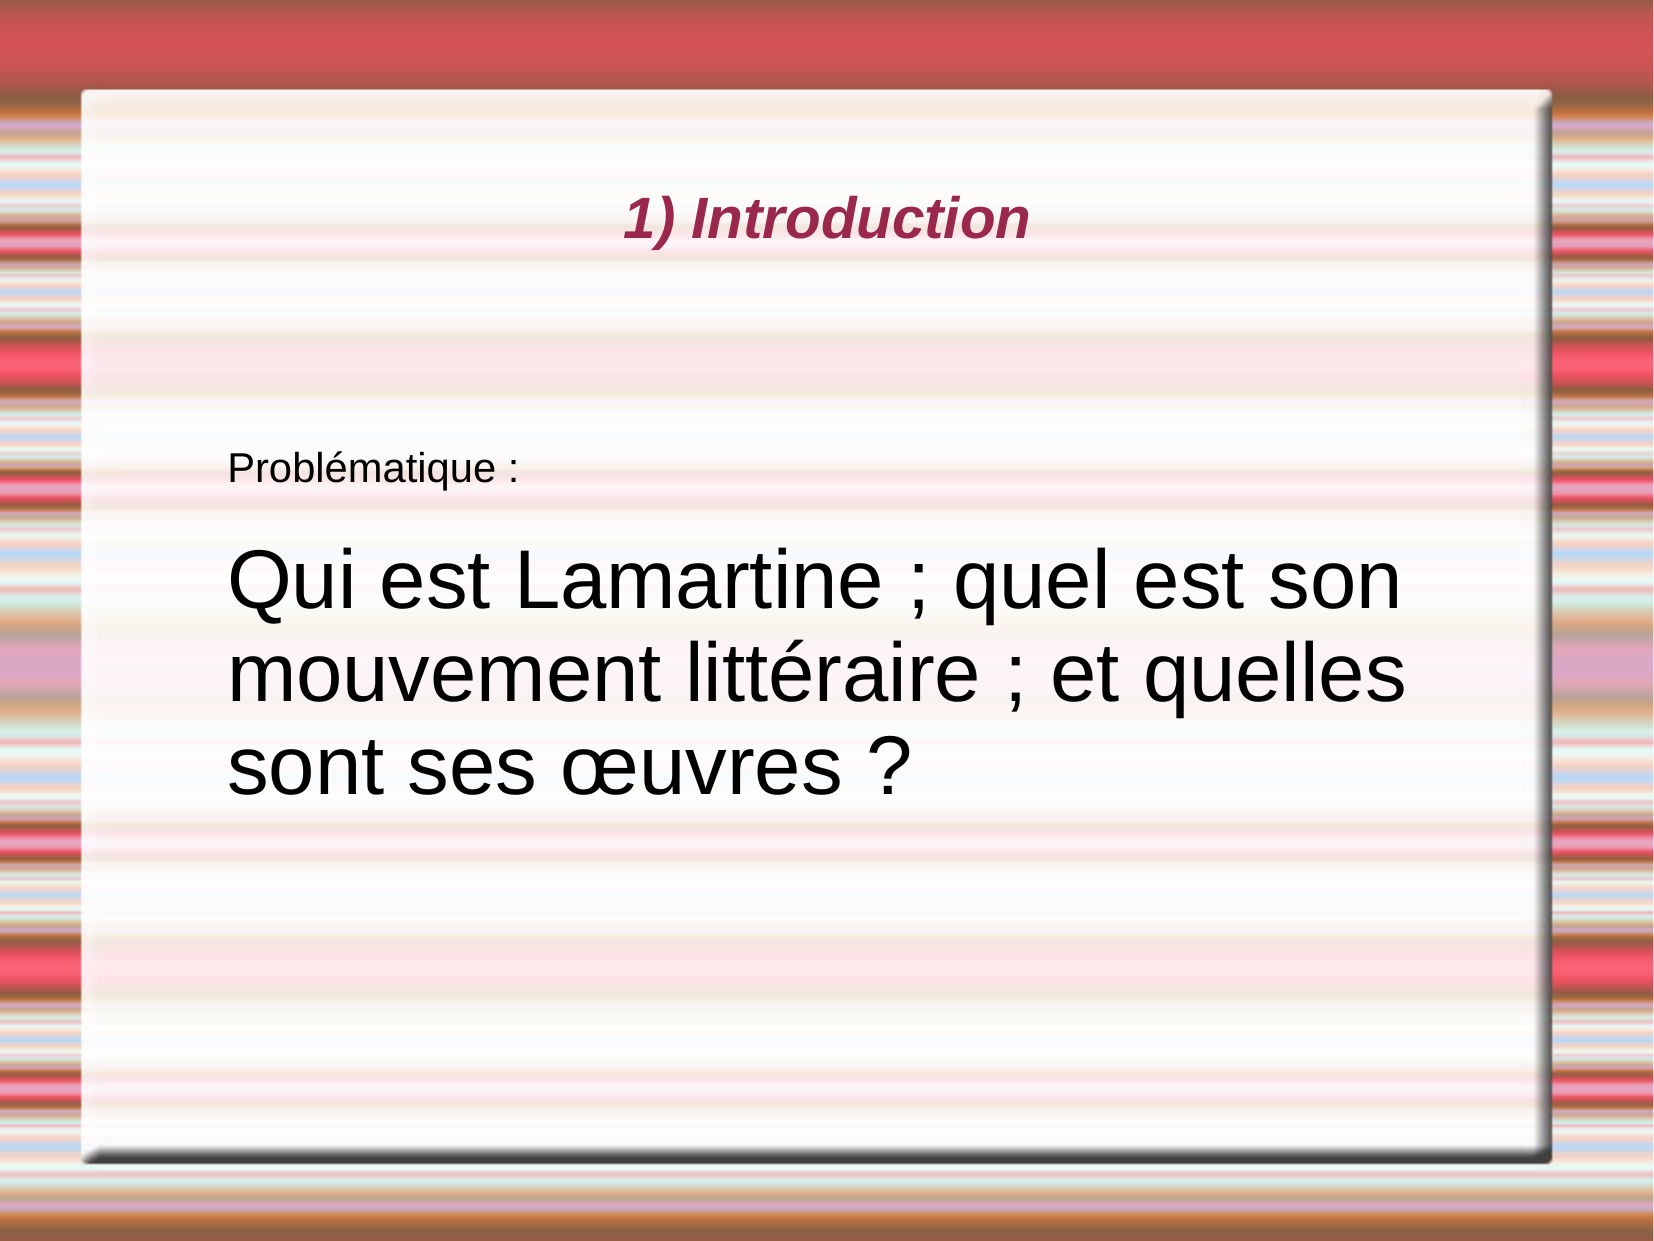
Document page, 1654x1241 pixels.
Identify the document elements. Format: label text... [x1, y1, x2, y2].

picture [0, 0, 1654, 1241]
title 1) Introduction [121, 114, 1534, 322]
text_box Problématique : Qui est Lamartine ; quel est son mouvement littéraire ; et quelles sont ses œuvres ? [212, 437, 1453, 820]
